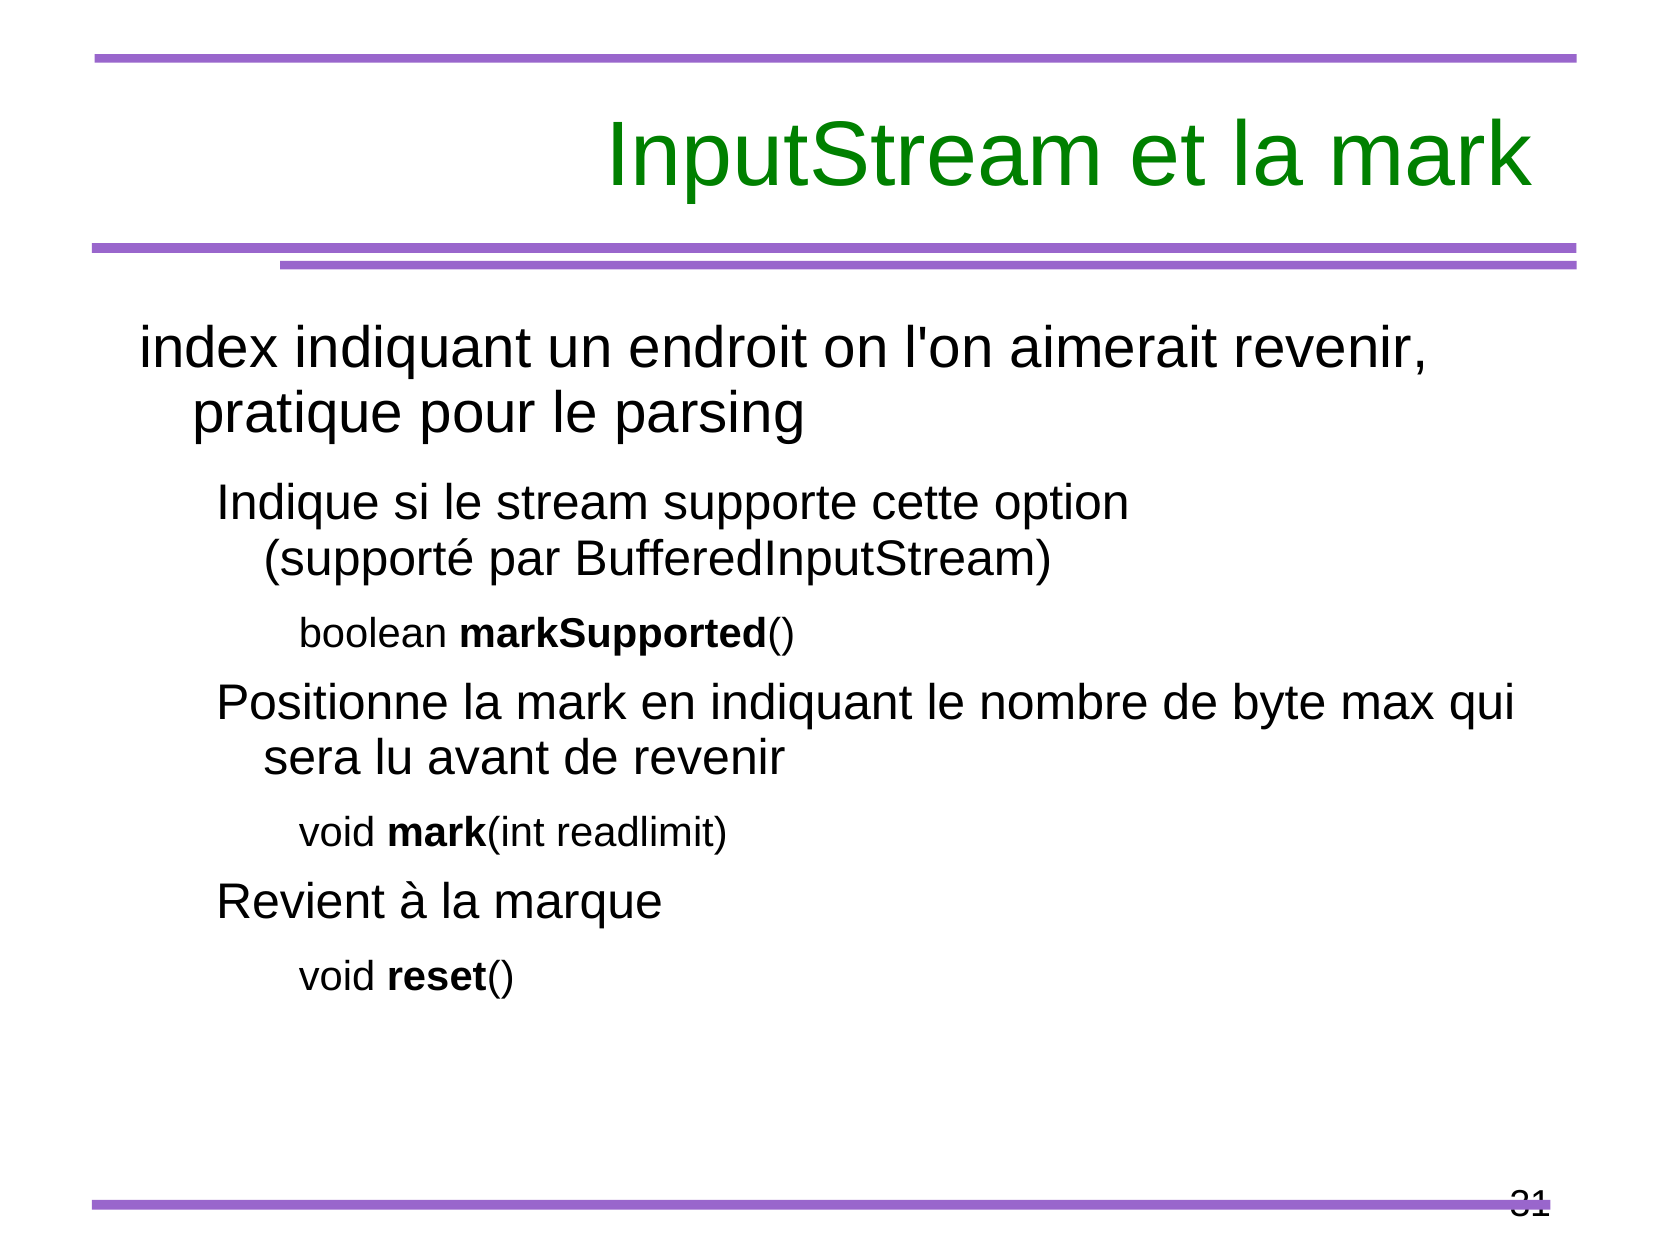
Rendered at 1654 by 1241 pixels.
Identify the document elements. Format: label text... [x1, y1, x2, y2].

list index indiquant un endroit on l'on aimerait revenir, pratique pour le parsing Indique si le stream supporte cette option (supporté par BufferedInputStream) boolean markSupported() Positionne la mark en indiquant le nombre de byte max qui sera lu avant de revenir void mark(int readlimit) Revient à la marque void reset() [121, 315, 1534, 1186]
title InputStream et la mark [121, 49, 1534, 257]
